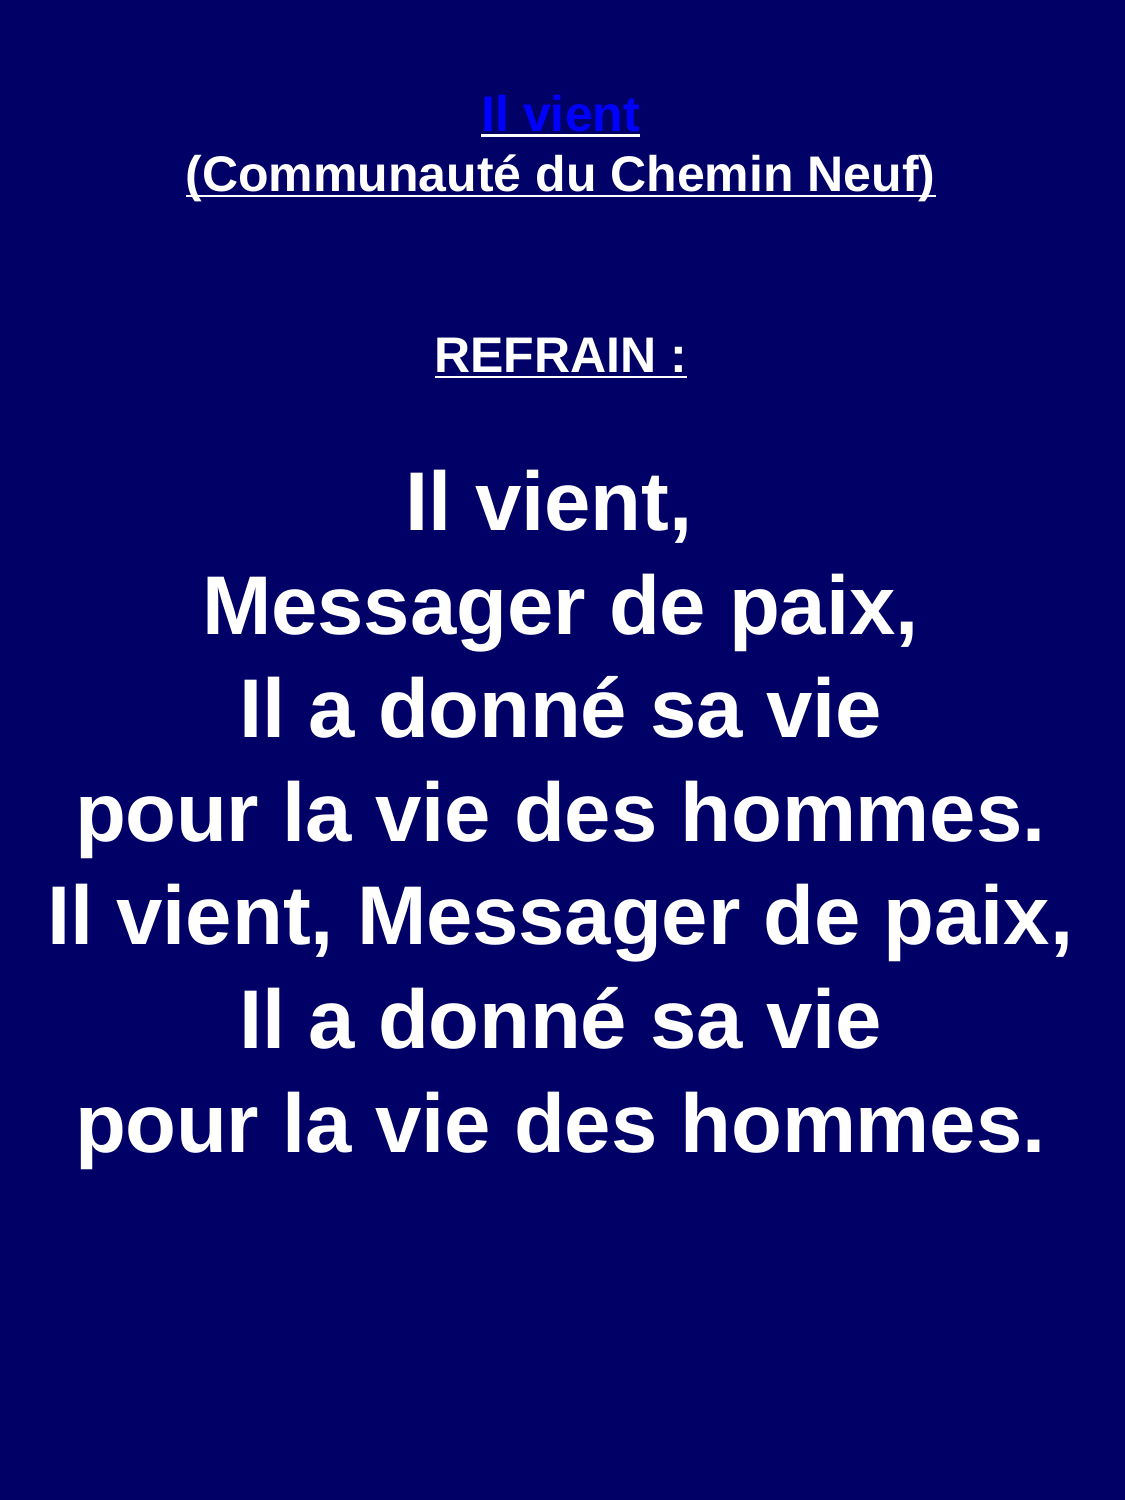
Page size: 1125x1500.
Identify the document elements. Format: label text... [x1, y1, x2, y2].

text_box Il vient (Communauté du Chemin Neuf) REFRAIN : Il vient, Messager de paix, Il a donné sa vie pour la vie des hommes. Il vient, Messager de paix, Il a donné sa vie pour la vie des hommes. [0, 35, 1125, 1389]
